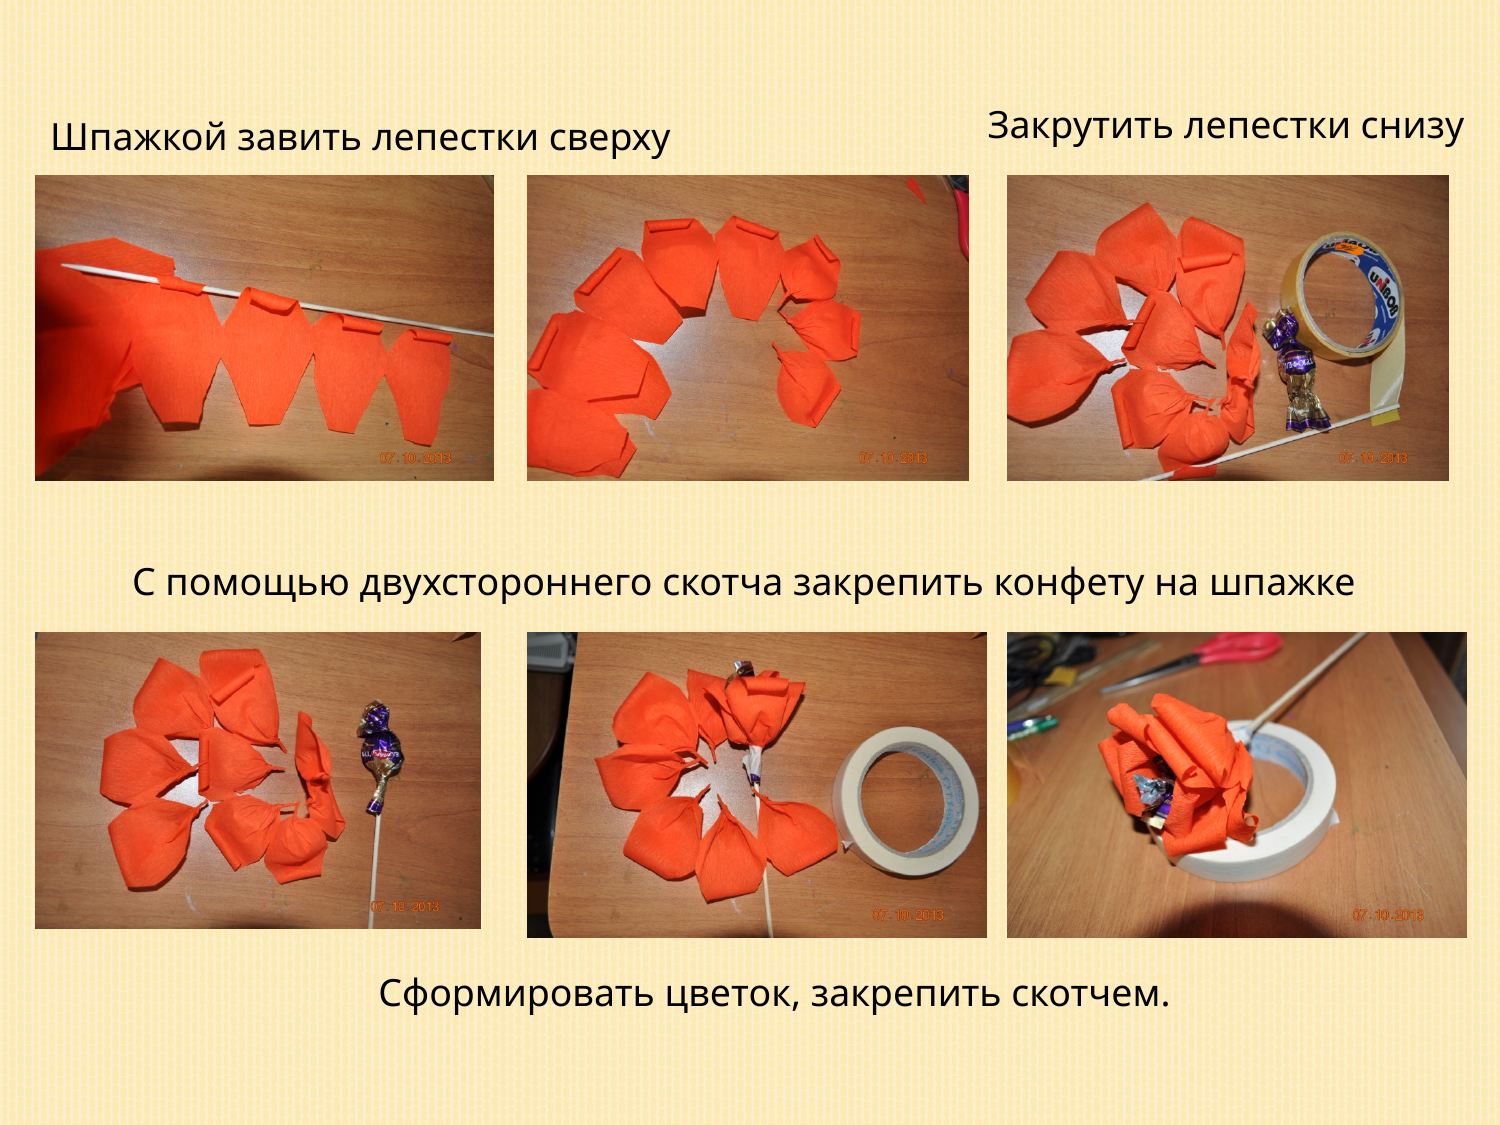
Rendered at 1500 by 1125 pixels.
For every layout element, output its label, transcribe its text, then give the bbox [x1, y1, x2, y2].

text_box Сформировать цветок, закрепить скотчем. [363, 960, 1145, 1022]
picture [527, 632, 987, 938]
picture [527, 175, 969, 481]
text_box С помощью двухстороннего скотча закрепить конфету на шпажке [117, 550, 1306, 612]
picture [1007, 175, 1449, 481]
picture [35, 632, 481, 929]
picture [1007, 632, 1467, 938]
text_box Шпажкой завить лепестки сверху [35, 105, 652, 167]
picture [35, 175, 494, 481]
text_box Закрутить лепестки снизу [972, 93, 1455, 155]
